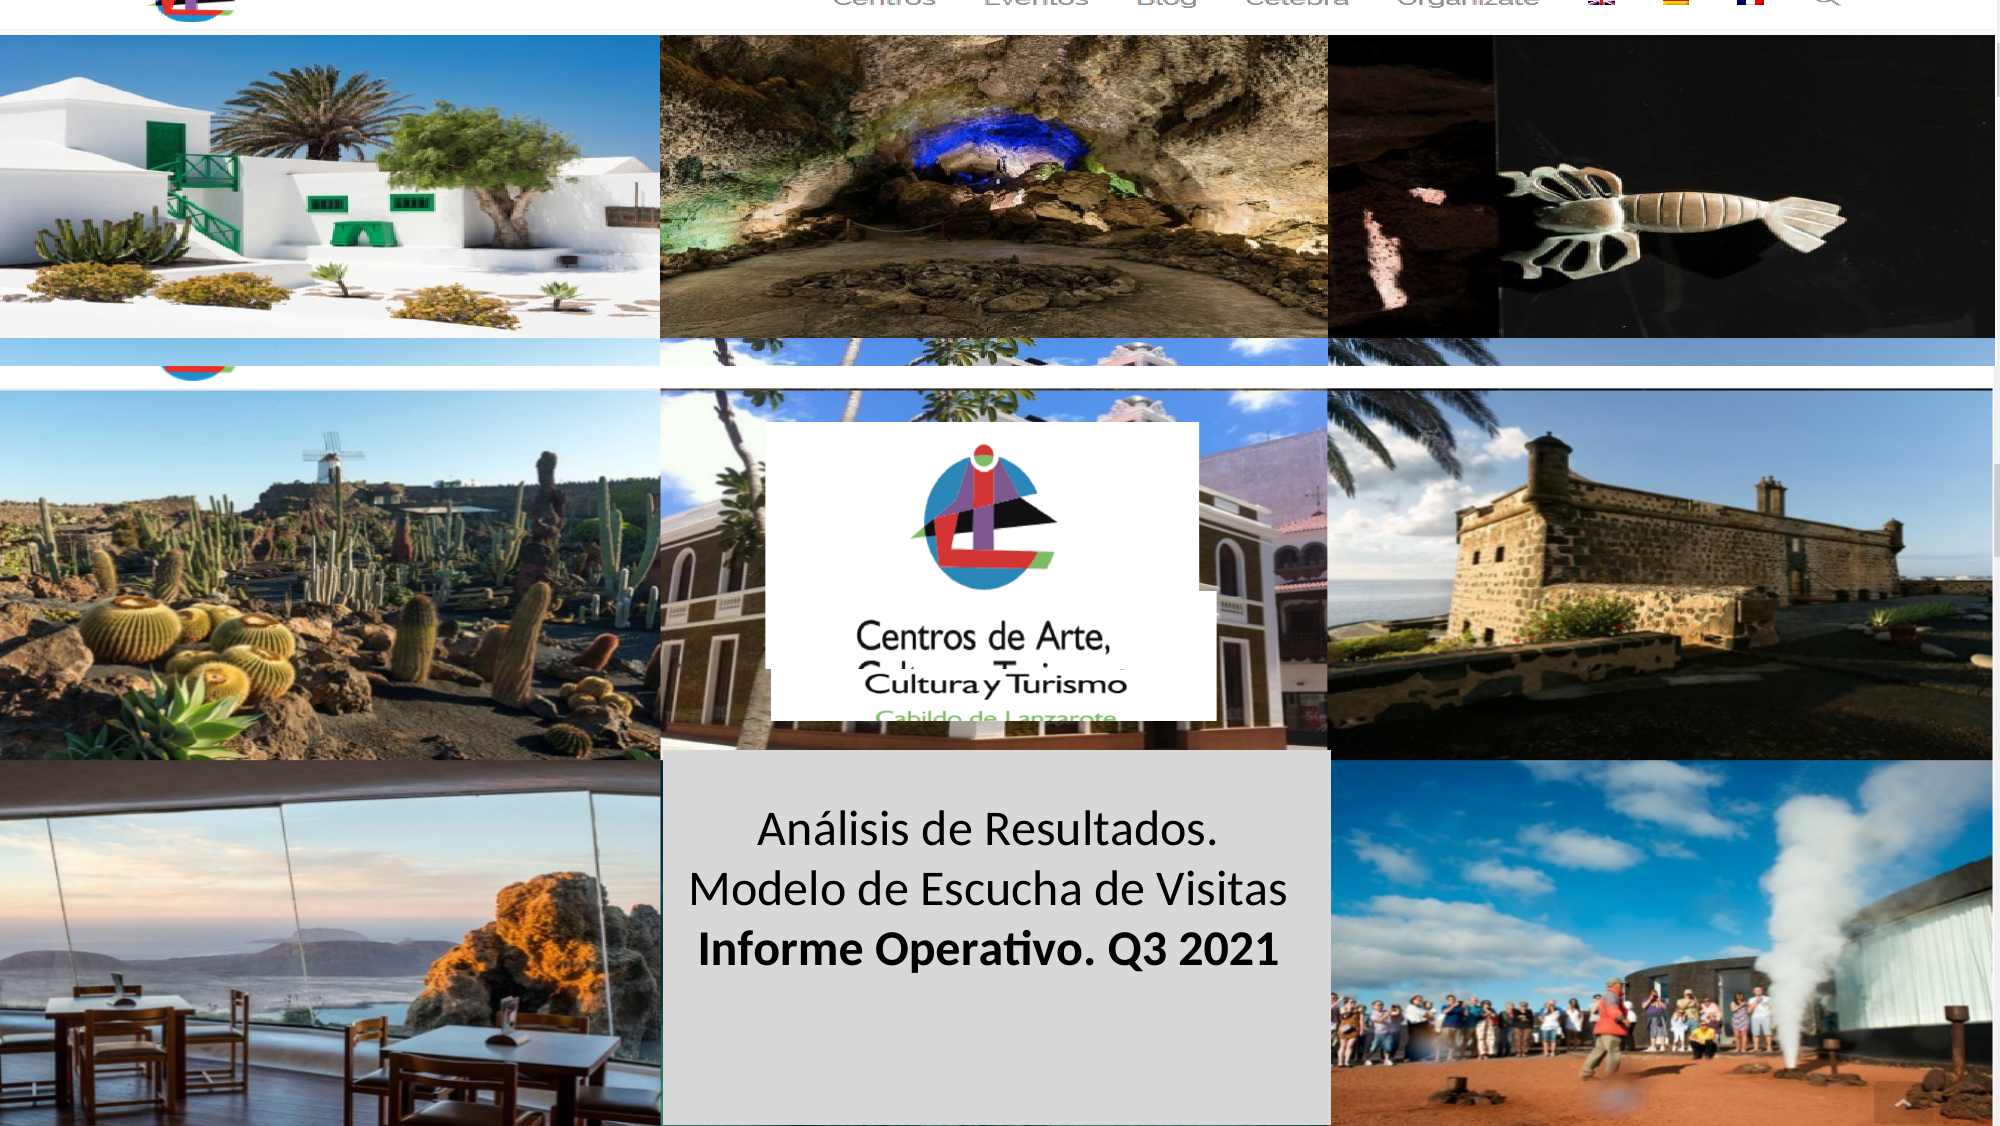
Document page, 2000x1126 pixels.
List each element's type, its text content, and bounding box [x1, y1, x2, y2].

text_box Análisis de Resultados. Modelo de Escucha de Visitas Informe Operativo. Q3 2021 [663, 750, 1331, 1125]
picture [0, 0, 2000, 1126]
